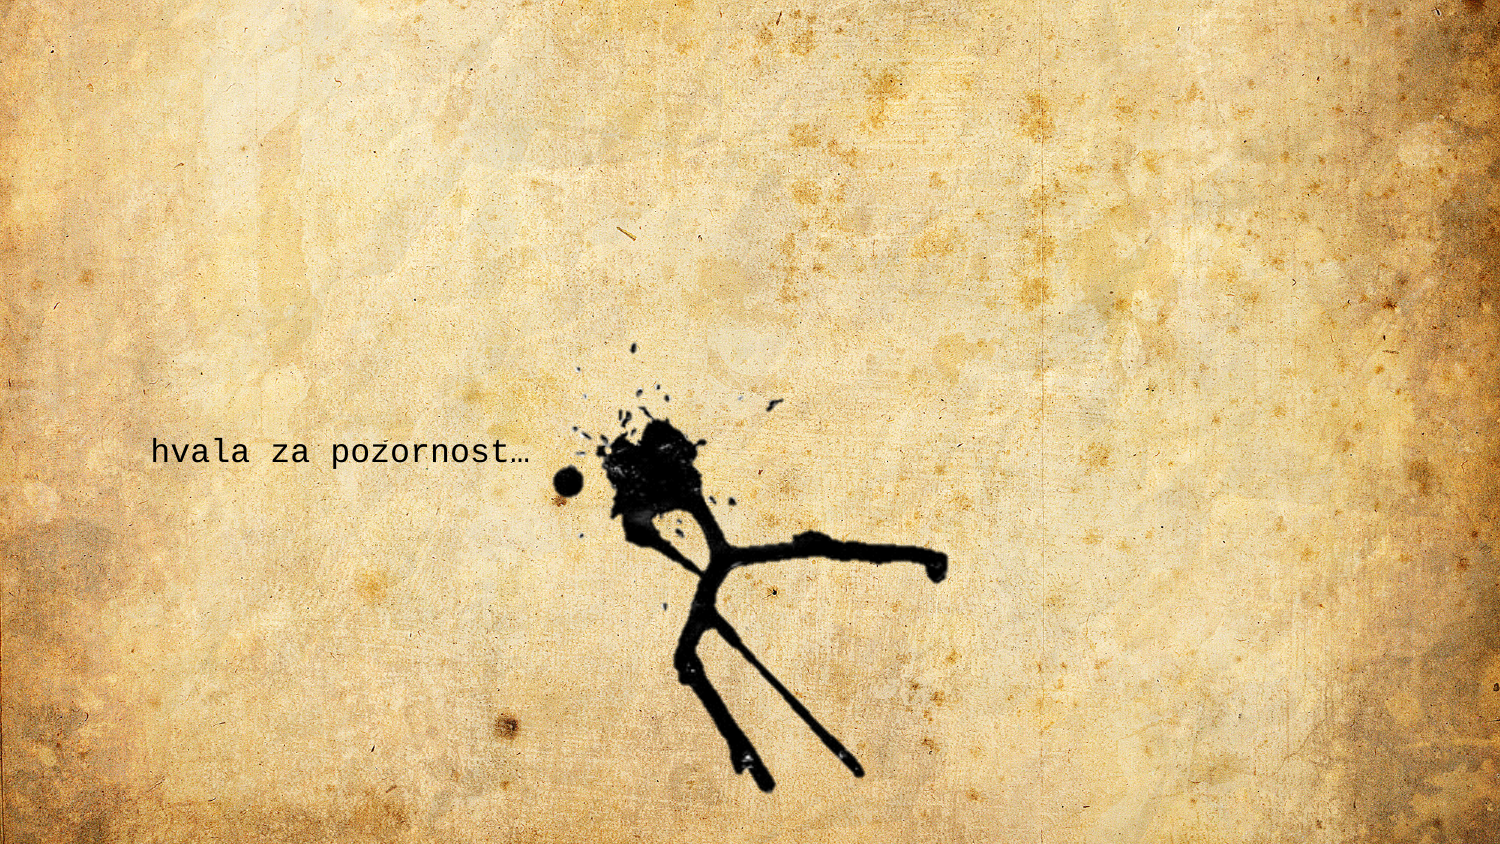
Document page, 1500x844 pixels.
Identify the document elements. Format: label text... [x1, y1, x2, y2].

picture [0, 0, 1500, 844]
text_box hvala za pozornost… [135, 421, 391, 477]
